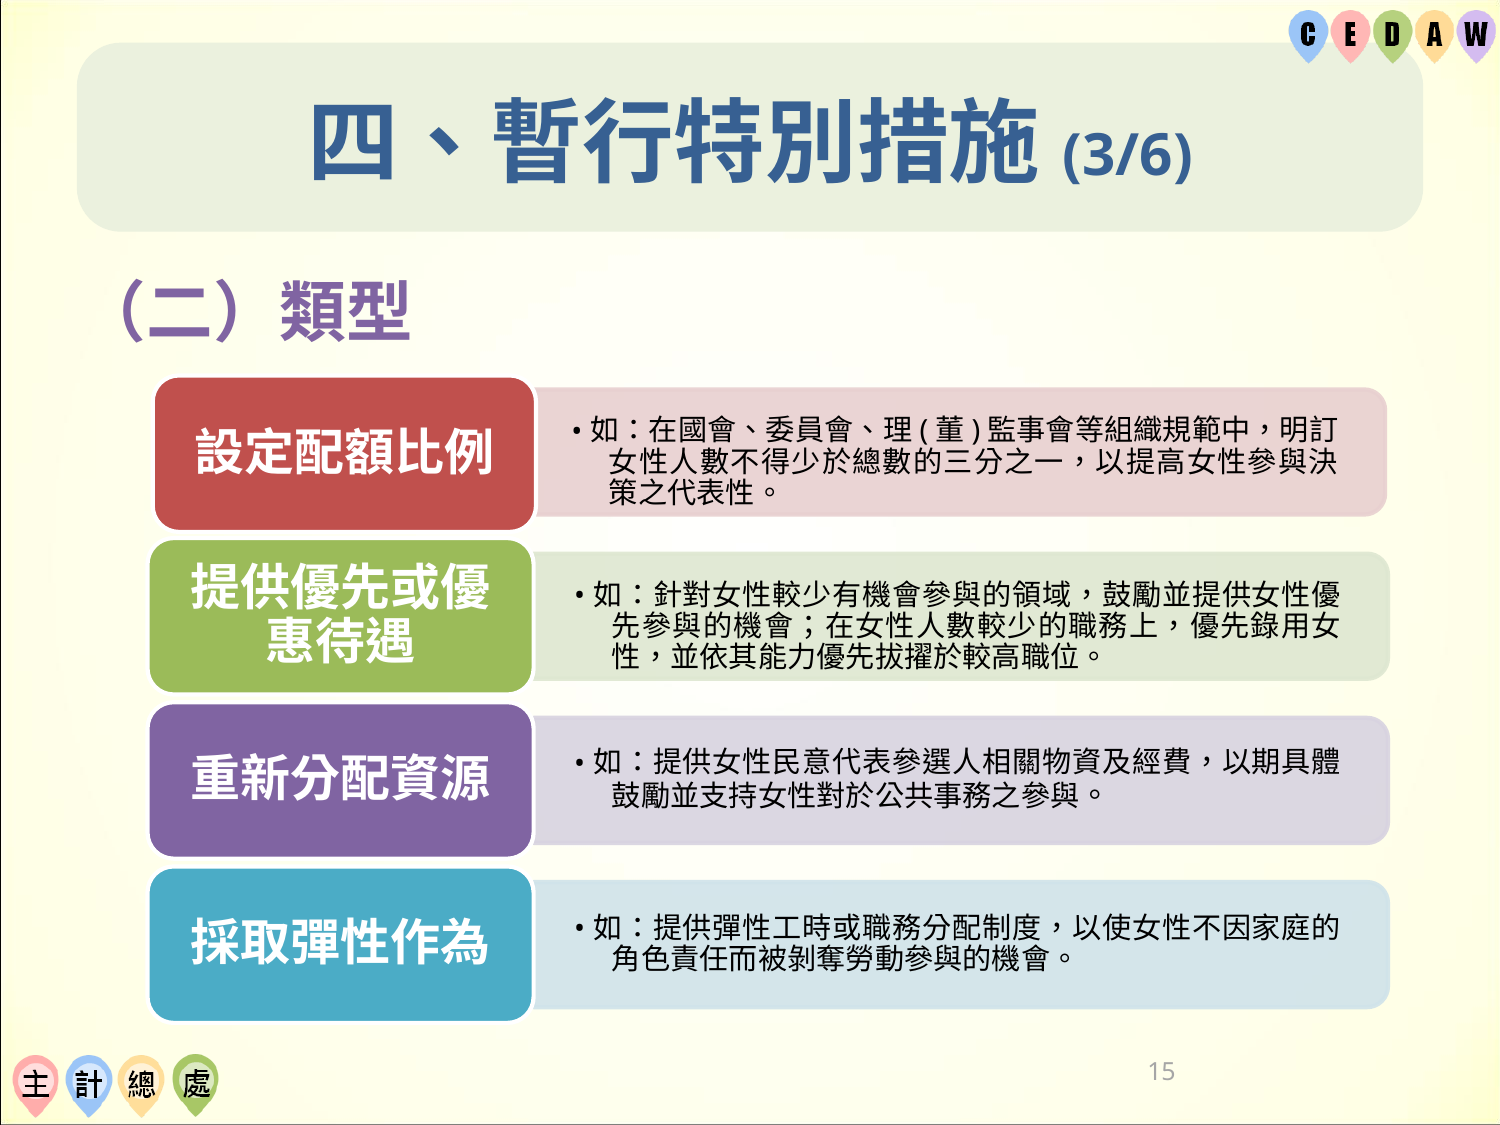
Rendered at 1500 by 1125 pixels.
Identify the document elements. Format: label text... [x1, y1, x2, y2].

text_box 如：提供女性民意代表參選人相關物資及經費，以期具體鼓勵並支持女性對於公共事務之參與。 [533, 717, 1388, 843]
text_box 採取彈性作為 [147, 866, 534, 1023]
text_box （二）類型 [64, 262, 1461, 1005]
text_box 如：針對女性較少有機會參與的領域，鼓勵並提供女性優先參與的機會；在女性人數較少的職務上，優先錄用女性，並依其能力優先拔擢於較高職位。 [533, 553, 1388, 679]
text_box 如：在國會、委員會、理(董)監事會等組織規範中，明訂女性人數不得少於總數的三分之一，以提高女性參與決策之代表性。 [534, 389, 1386, 515]
title 四、暫行特別措施(3/6) [75, 45, 1426, 233]
text_box 設定配額比例 [152, 375, 536, 532]
text_box 如：提供彈性工時或職務分配制度，以使女性不因家庭的角色責任而被剝奪勞動參與的機會。 [533, 882, 1388, 1008]
text_box 重新分配資源 [147, 702, 534, 859]
text_box 提供優先或優惠待遇 [147, 538, 534, 695]
text_box [1132, 1042, 1483, 1103]
